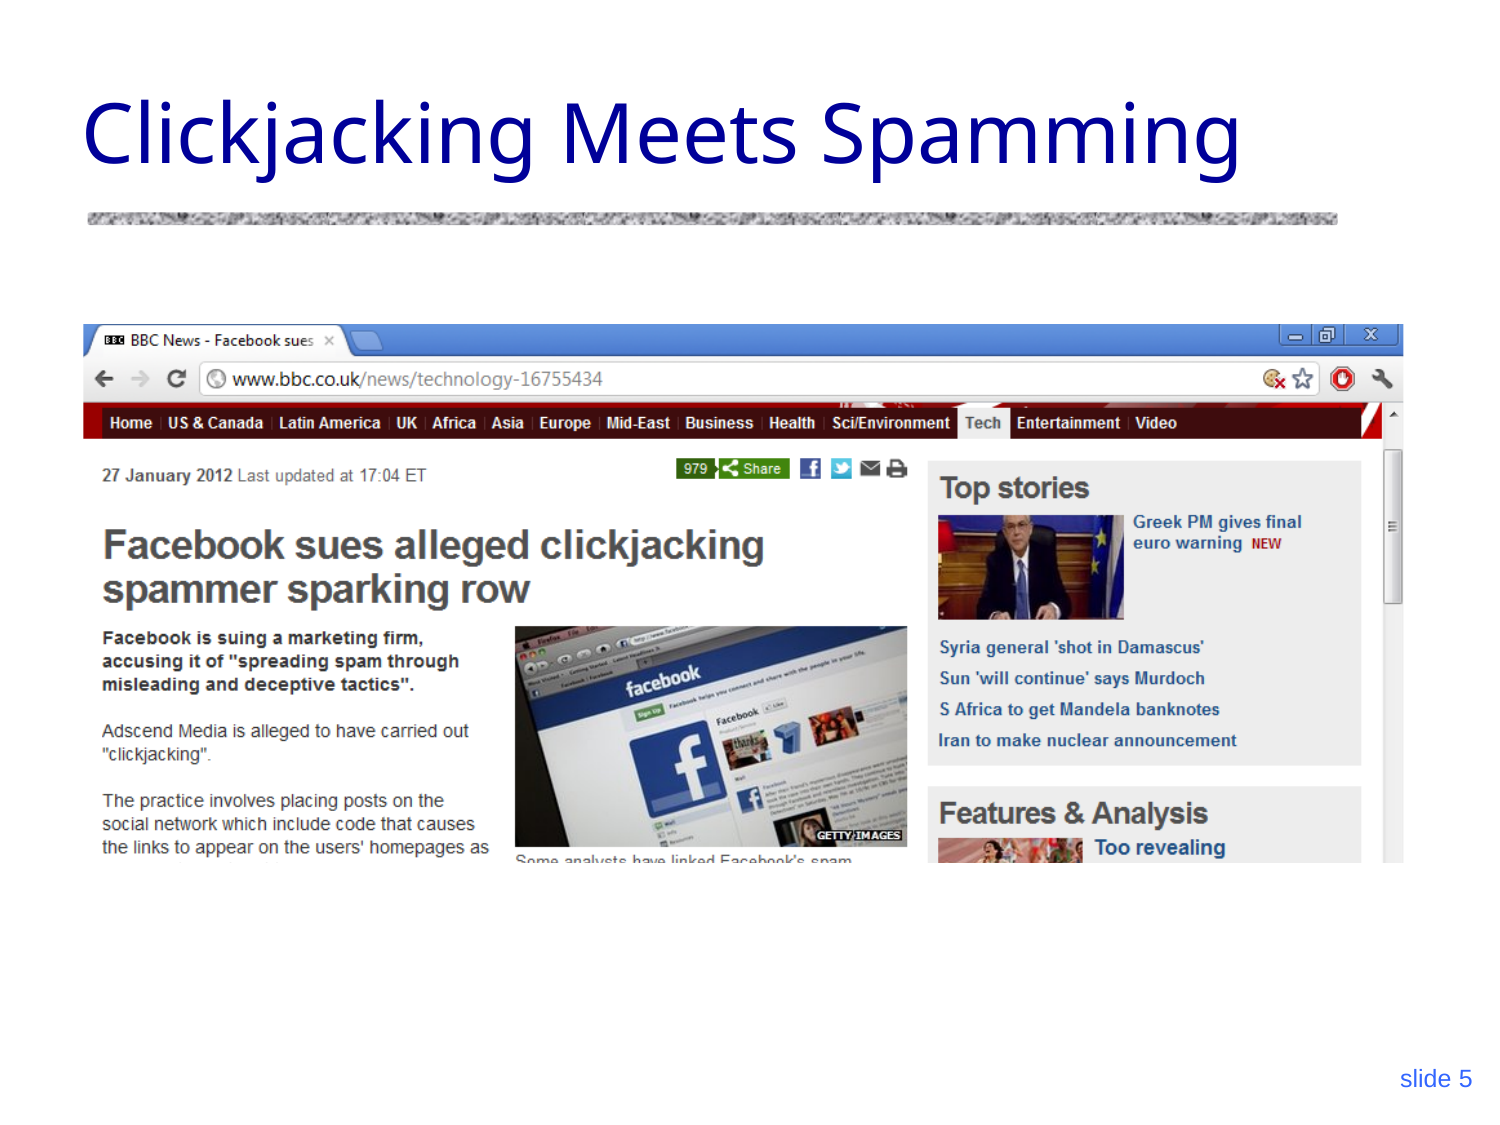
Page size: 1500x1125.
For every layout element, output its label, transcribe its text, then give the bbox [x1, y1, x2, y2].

picture [83, 324, 1404, 863]
picture [87, 212, 1338, 226]
text_box Clickjacking Meets Spamming [66, 37, 1342, 188]
text_box slide <number> [1174, 1025, 1488, 1101]
